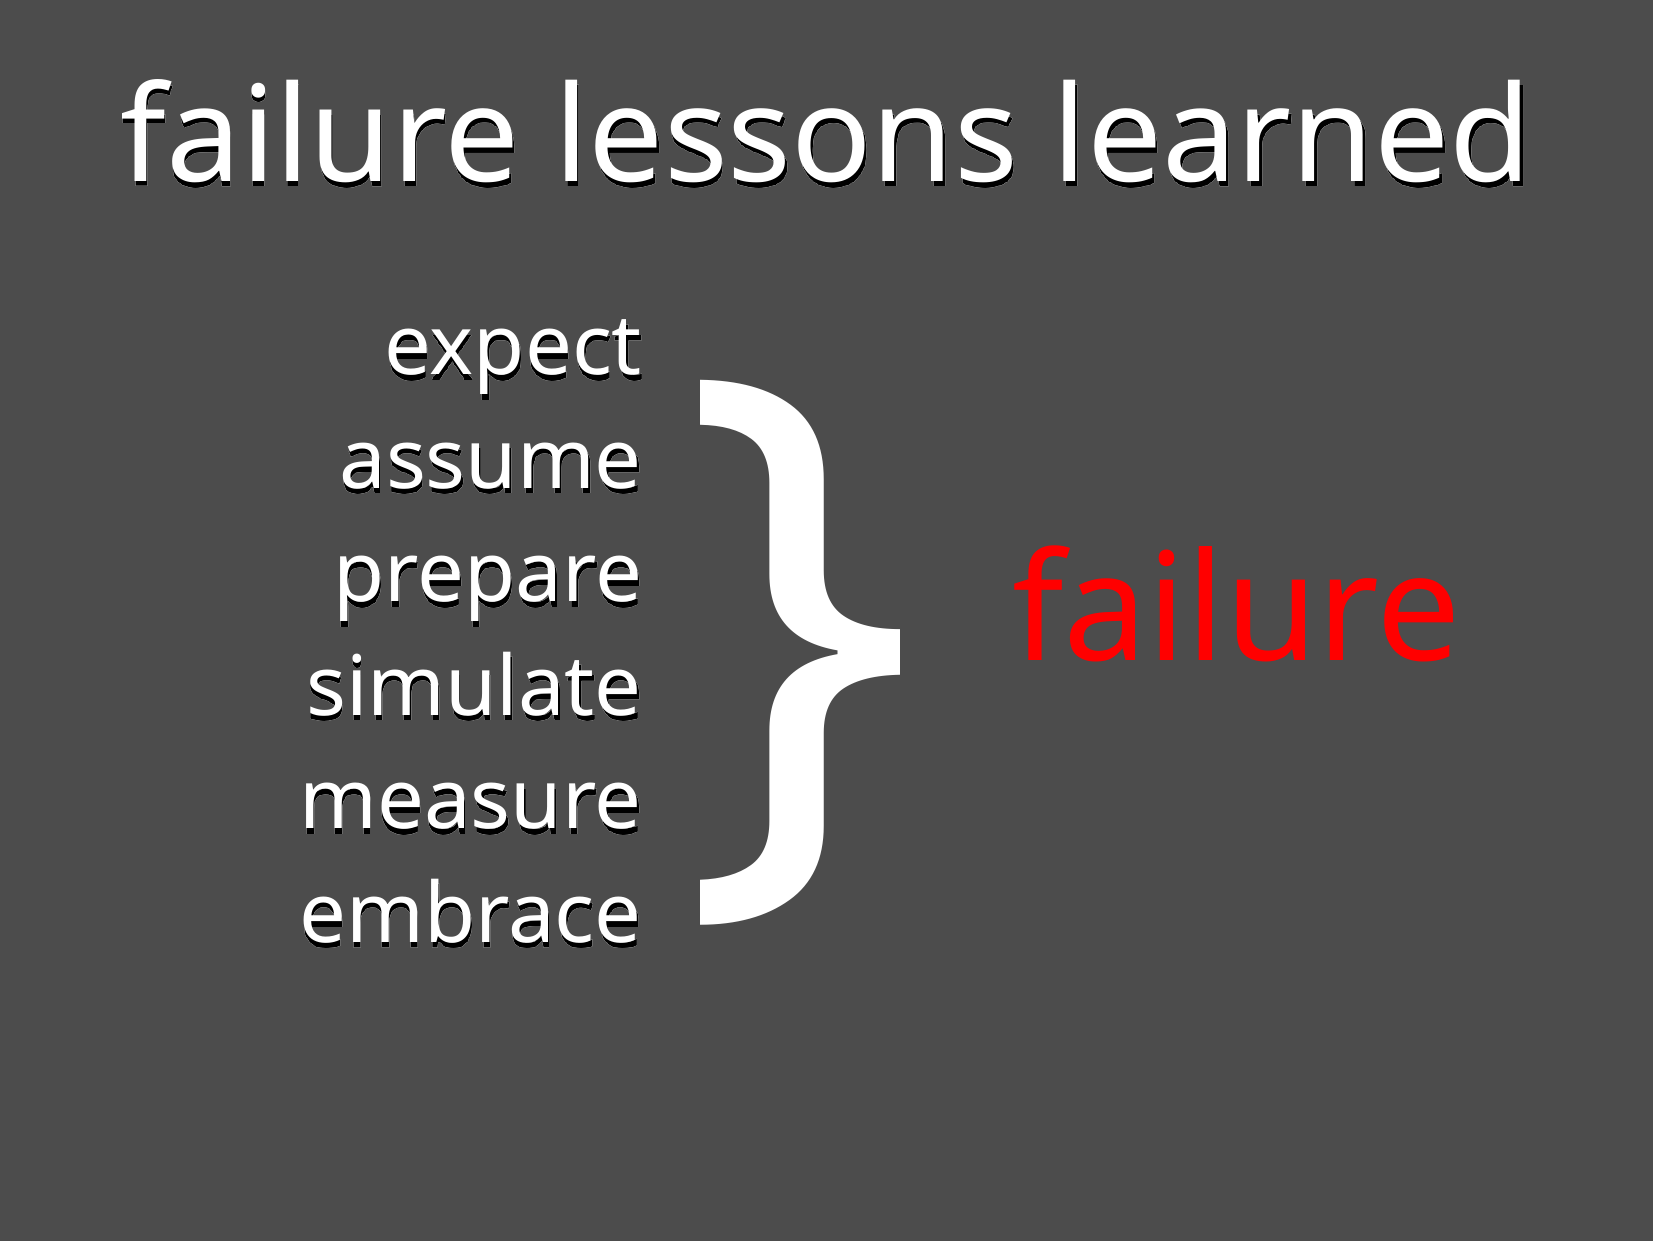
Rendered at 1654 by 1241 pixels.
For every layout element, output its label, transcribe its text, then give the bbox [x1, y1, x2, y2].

title expect assume prepare simulate measure embrace [299, 285, 736, 1084]
title failure lessons learned [82, 25, 1571, 233]
text_box failure [997, 492, 1456, 691]
text_box } [665, 150, 946, 932]
